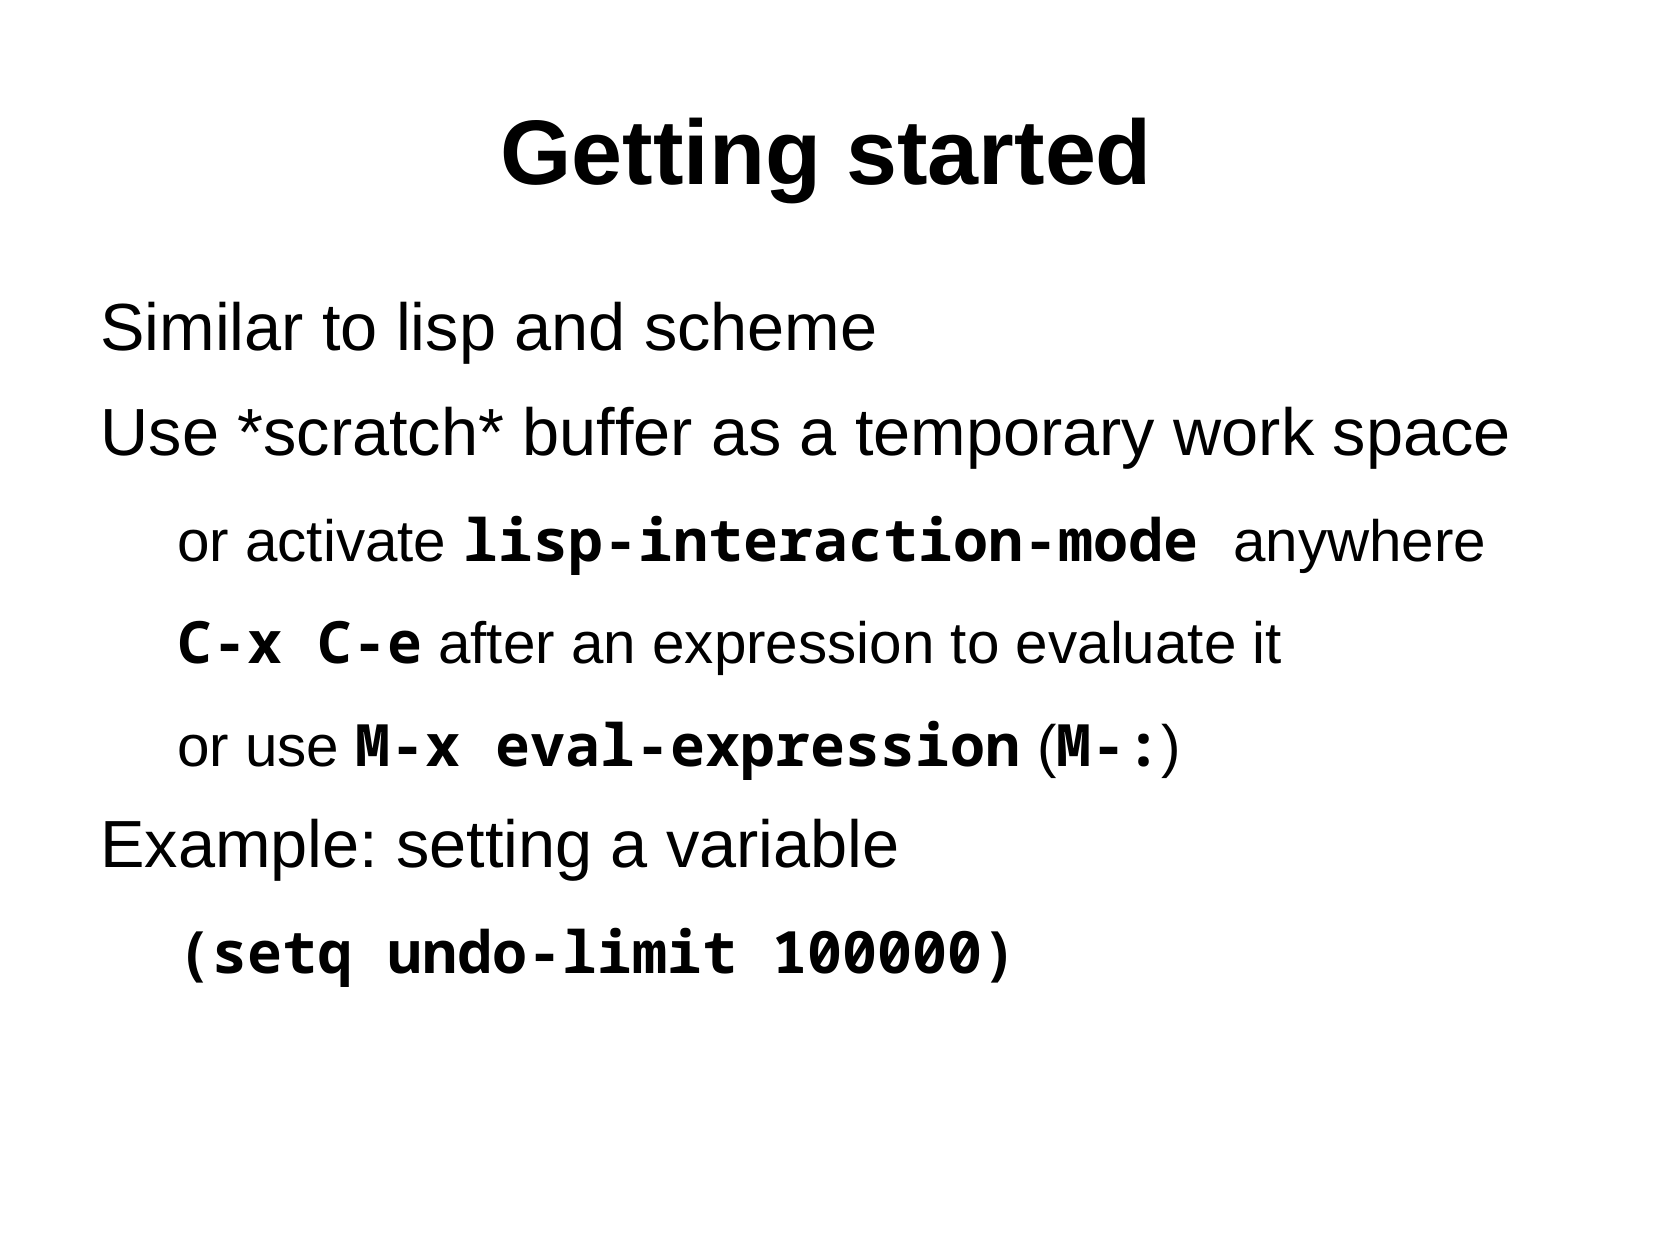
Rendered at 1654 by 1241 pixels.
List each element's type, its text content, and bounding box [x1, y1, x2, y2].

title Getting started [82, 49, 1571, 257]
list Similar to lisp and scheme Use *scratch* buffer as a temporary work space or activate lisp-interaction-mode anywhere C-x C-e after an expression to evaluate it or use M-x eval-expression (M-:) Example: setting a variable (setq undo-limit 100000) [82, 290, 1571, 1166]
